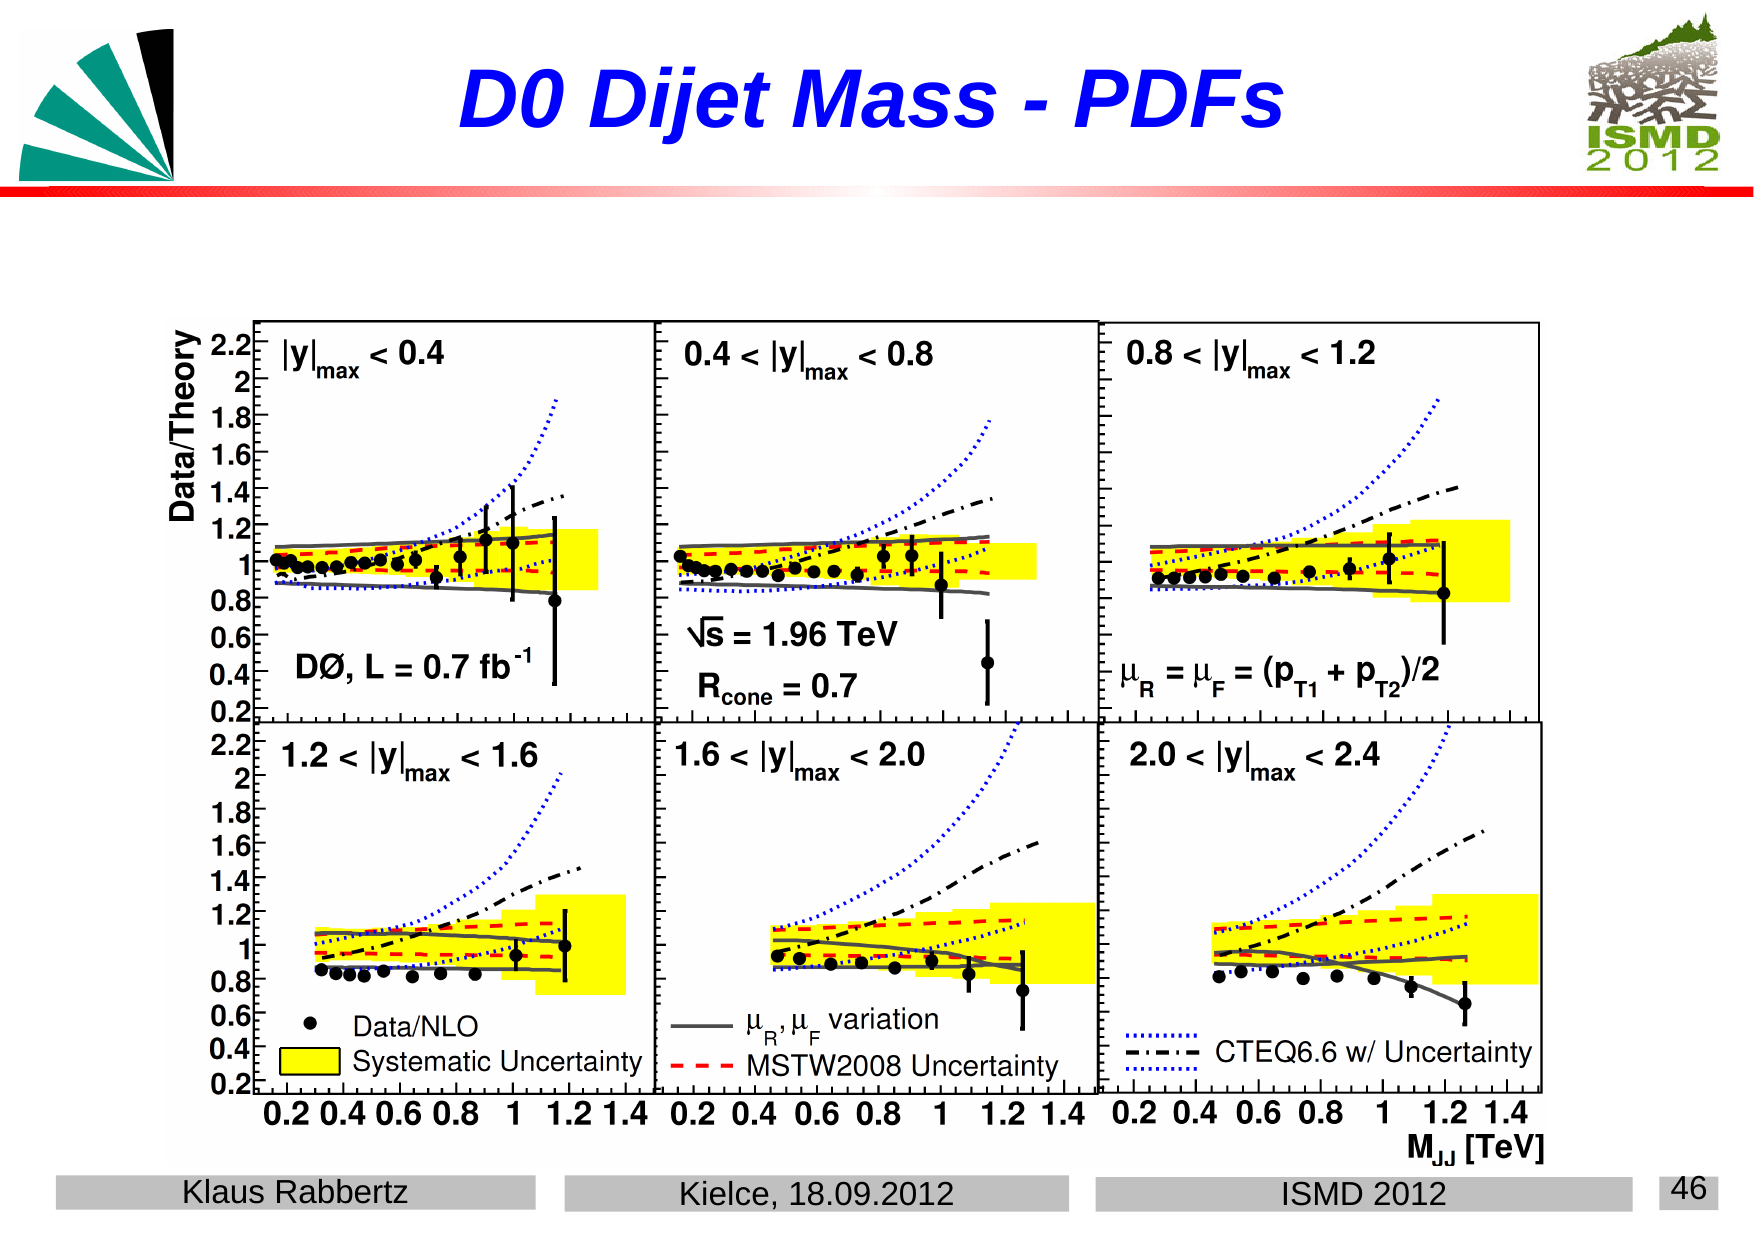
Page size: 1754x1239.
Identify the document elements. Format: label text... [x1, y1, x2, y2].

picture [1579, 5, 1727, 177]
picture [19, 29, 174, 183]
title D0 Dijet Mass - PDFs [220, 16, 1525, 182]
picture [166, 316, 1548, 1166]
